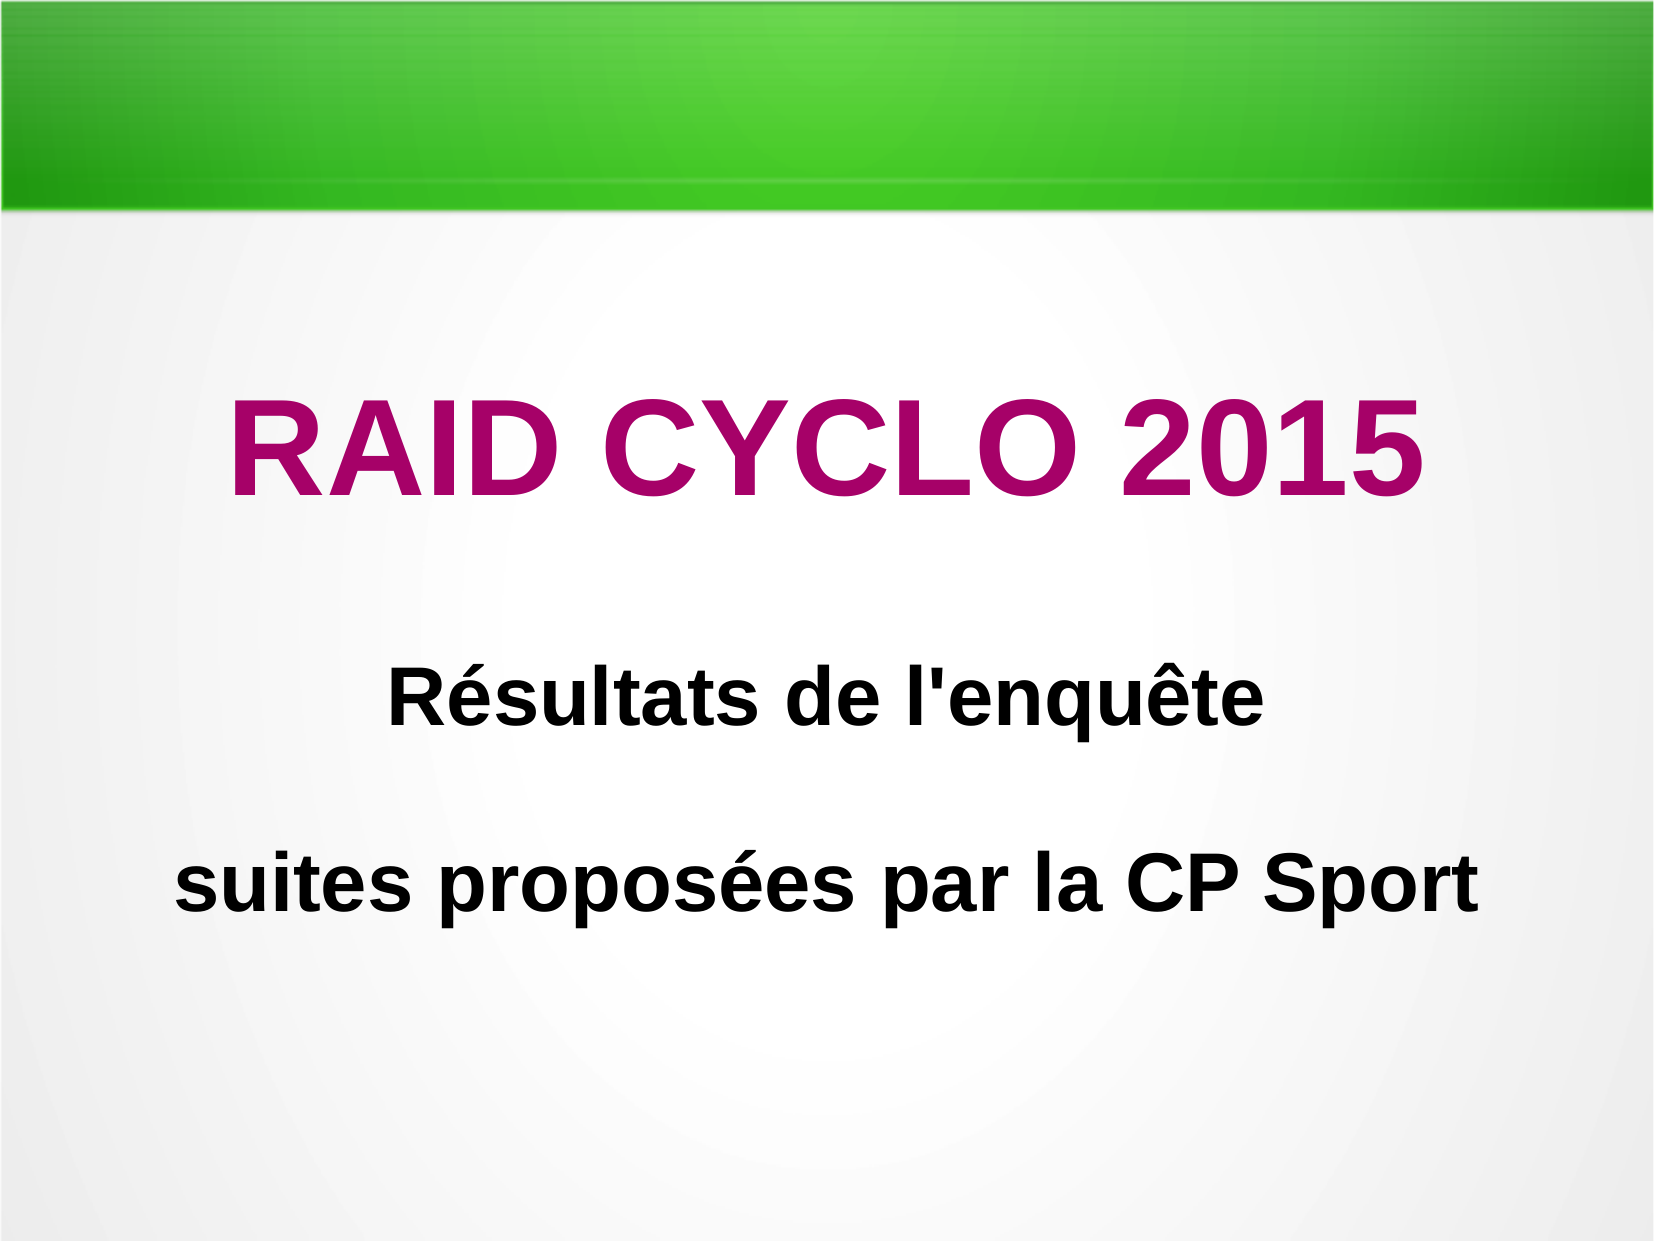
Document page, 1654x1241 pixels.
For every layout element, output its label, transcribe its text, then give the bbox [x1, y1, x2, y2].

picture [0, 0, 1654, 1241]
subtitle RAID CYCLO 2015 Résultats de l'enquête suites proposées par la CP Sport [82, 290, 1571, 1010]
